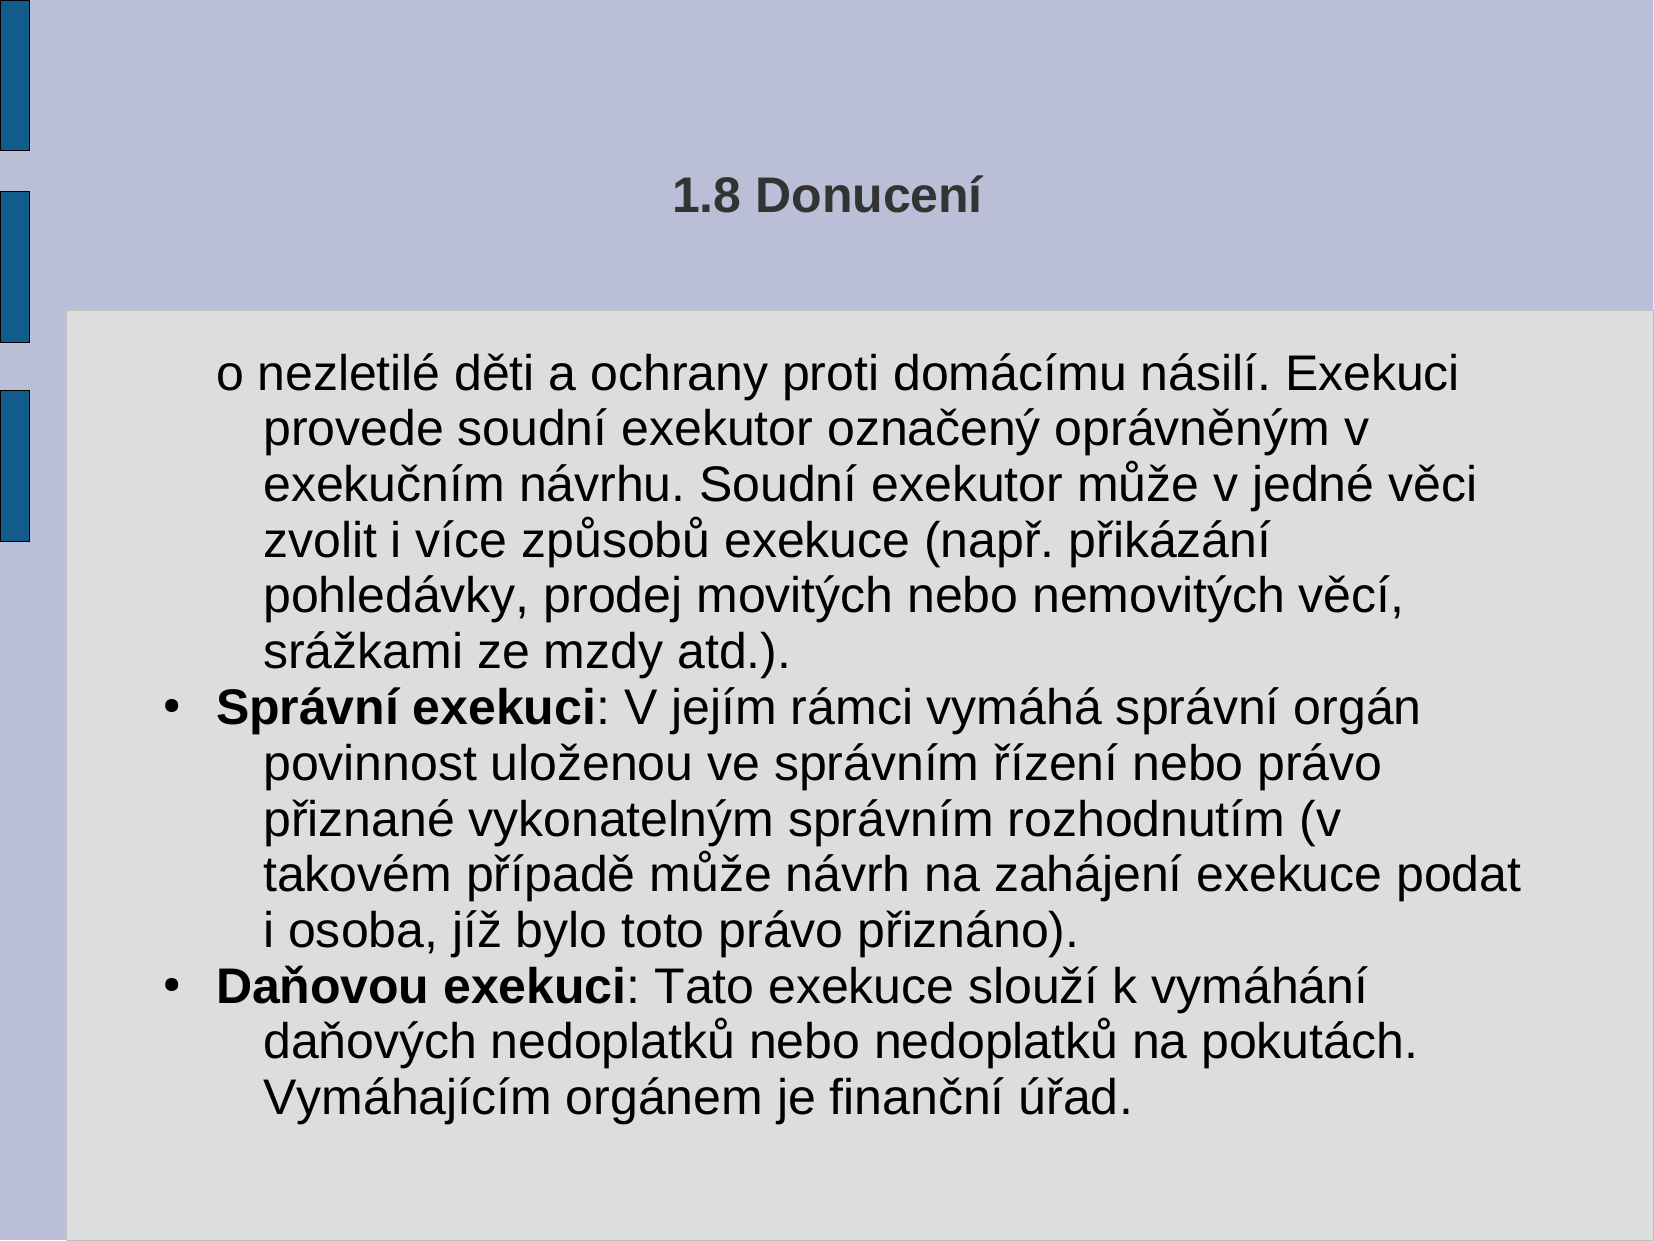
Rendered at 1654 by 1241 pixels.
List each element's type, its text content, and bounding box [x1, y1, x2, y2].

title 1.8 Donucení [121, 91, 1534, 299]
list o nezletilé děti a ochrany proti domácímu násilí. Exekuci provede soudní exekutor označený oprávněným v exekučním návrhu. Soudní exekutor může v jedné věci zvolit i více způsobů exekuce (např. přikázání pohledávky, prodej movitých nebo nemovitých věcí, srážkami ze mzdy atd.). Správní exekuci: V jejím rámci vymáhá správní orgán povinnost uloženou ve správním řízení nebo právo přiznané vykonatelným správním rozhodnutím (v takovém případě může návrh na zahájení exekuce podat i osoba, jíž bylo toto právo přiznáno). Daňovou exekuci: Tato exekuce slouží k vymáhání daňových nedoplatků nebo nedoplatků na pokutách. Vymáhajícím orgánem je finanční úřad. [121, 344, 1534, 1129]
